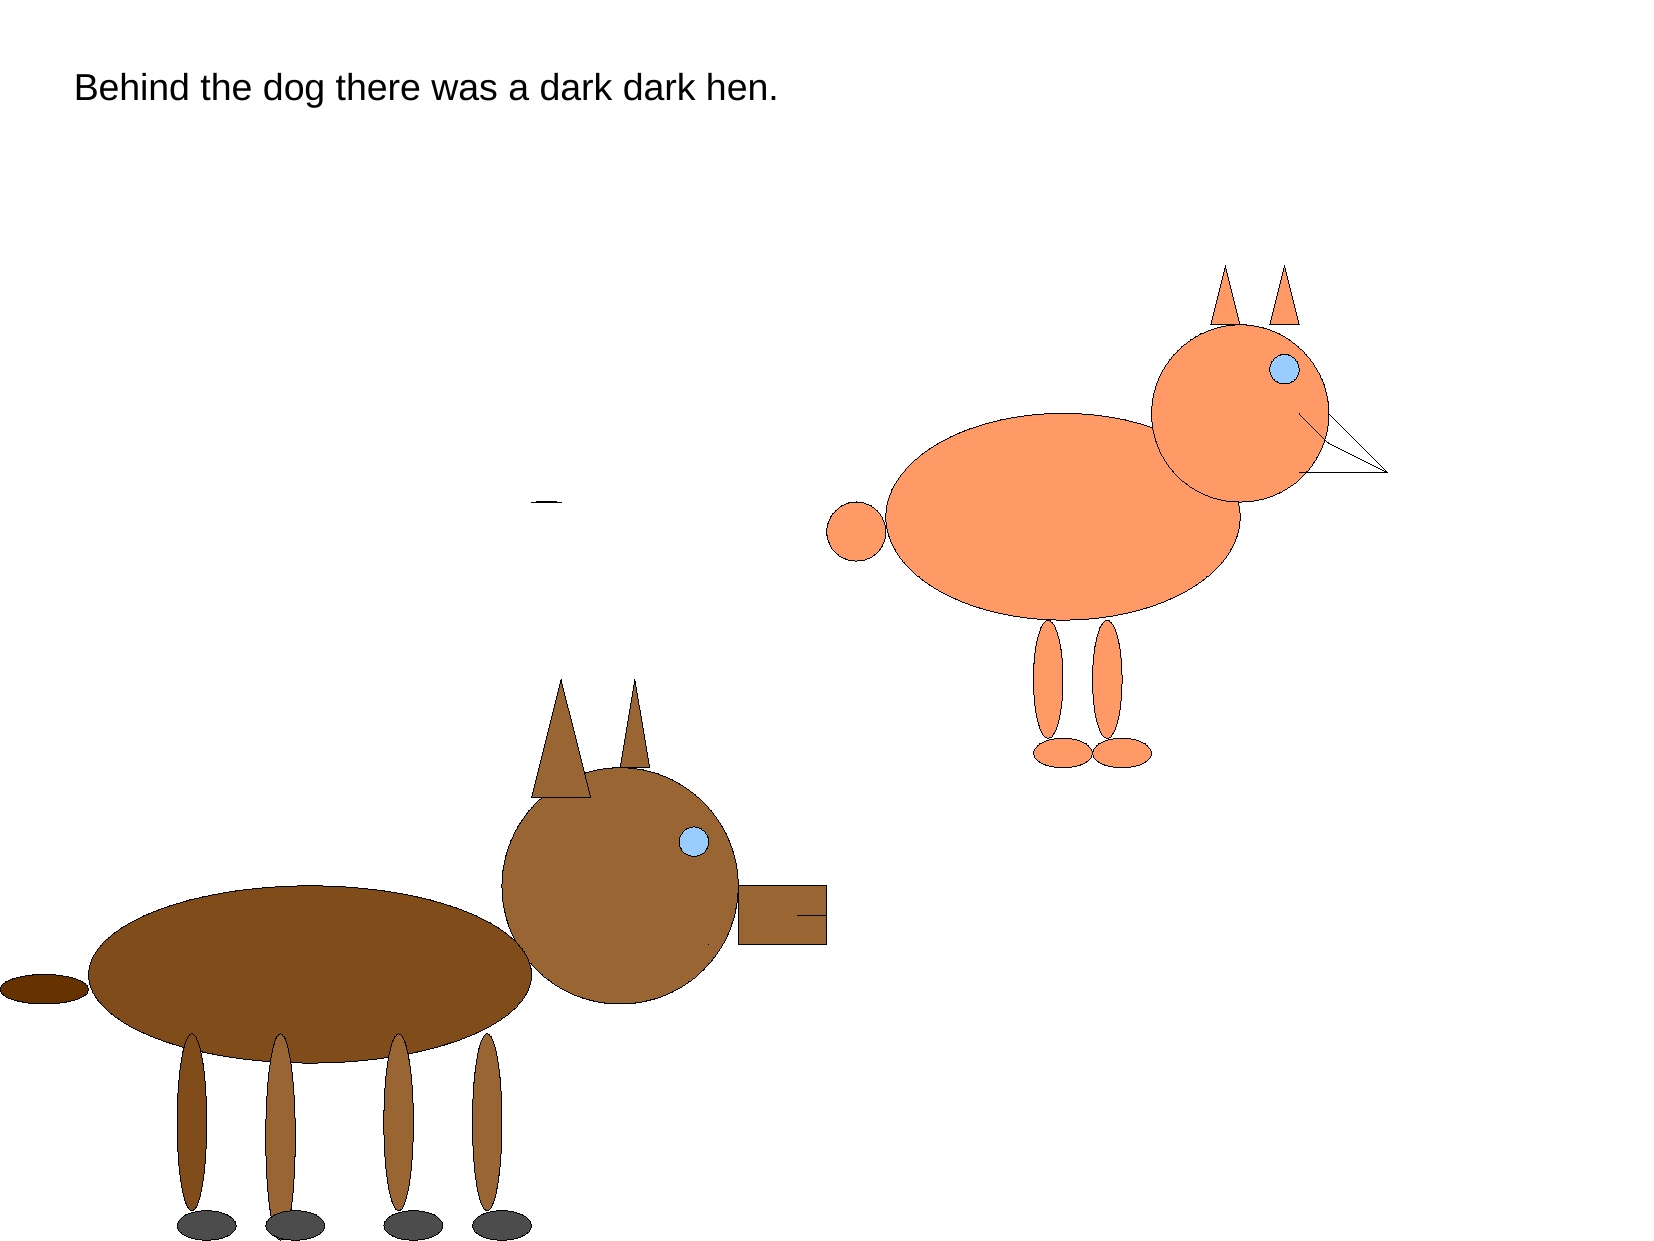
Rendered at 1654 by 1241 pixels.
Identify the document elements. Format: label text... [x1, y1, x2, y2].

text_box [88, 679, 827, 1241]
text_box [826, 265, 1329, 768]
text_box [1269, 265, 1300, 325]
text_box Behind the dog there was a dark dark hen. [59, 59, 1595, 116]
text_box [0, 974, 89, 1004]
text_box [472, 1033, 532, 1241]
